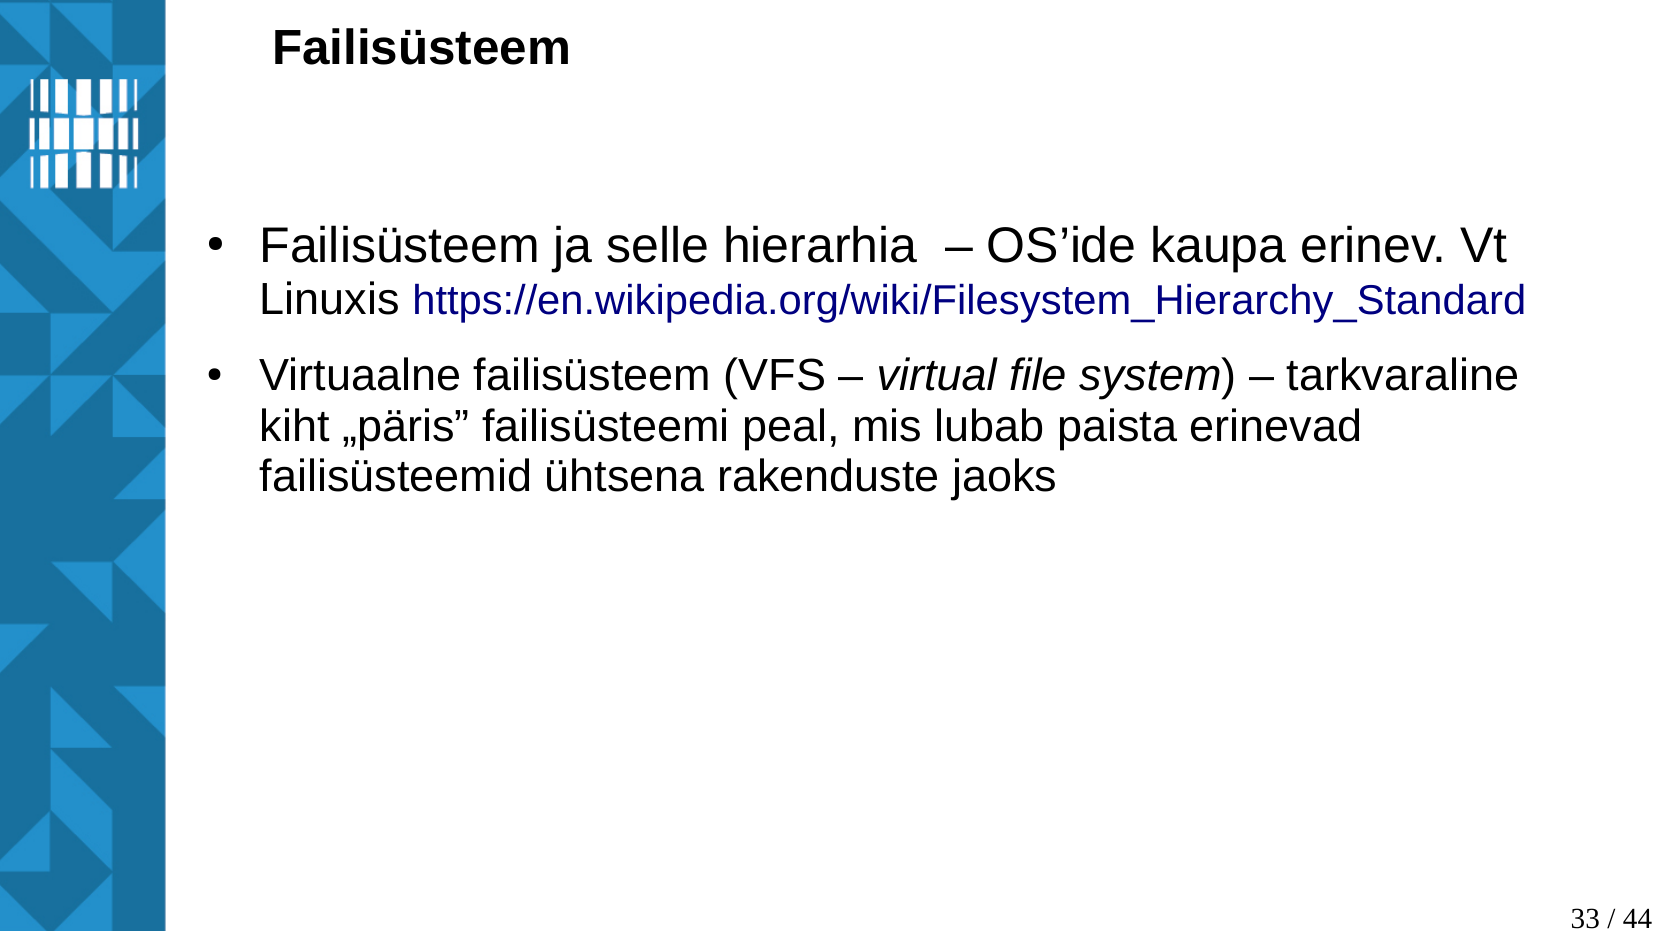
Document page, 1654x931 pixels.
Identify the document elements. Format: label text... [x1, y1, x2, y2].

title Failisüsteem [272, 10, 1625, 86]
list Failisüsteem ja selle hierarhia – OS’ide kaupa erinev. Vt Linuxis https://en.wikipedia.org/wiki/Filesystem_Hierarchy_Standard Virtuaalne failisüsteem (VFS – virtual file system) – tarkvaraline kiht „päris” failisüsteemi peal, mis lubab paista erinevad failisüsteemid ühtsena rakenduste jaoks [188, 217, 1593, 864]
